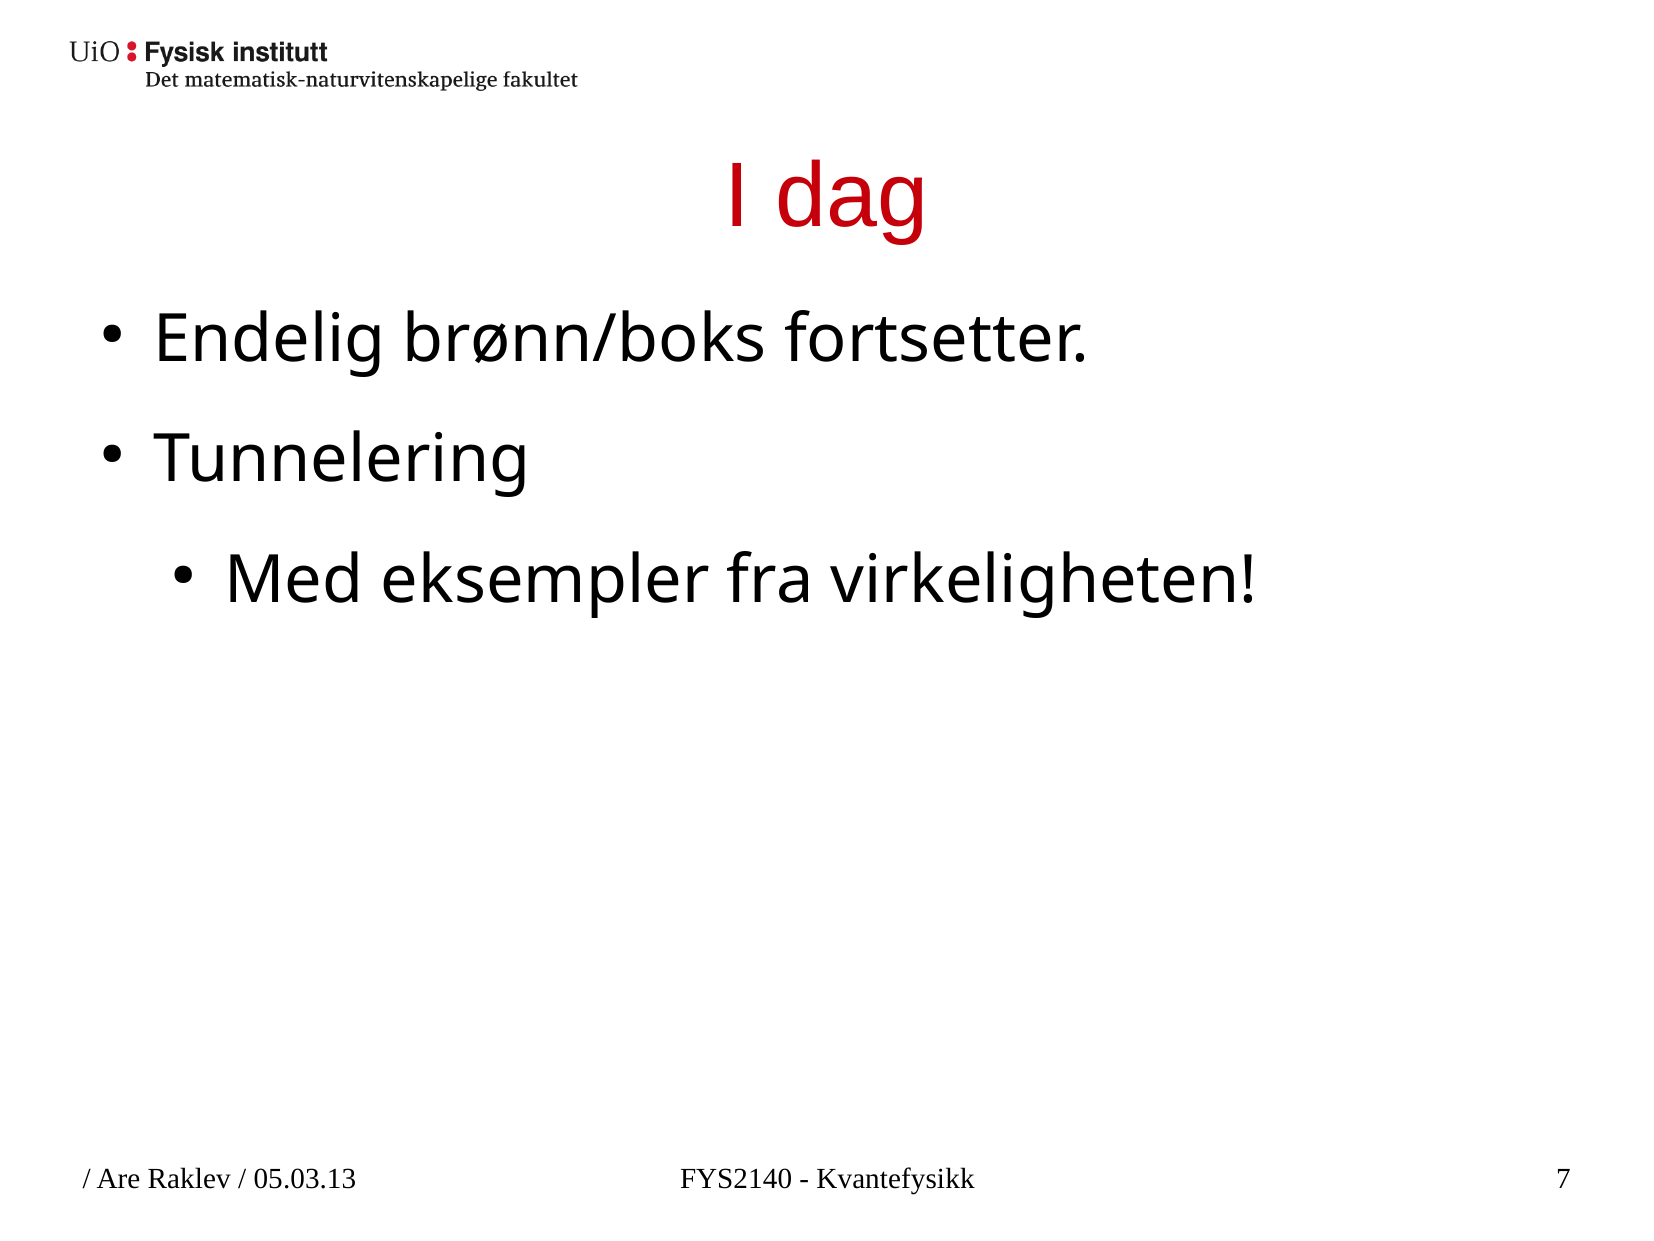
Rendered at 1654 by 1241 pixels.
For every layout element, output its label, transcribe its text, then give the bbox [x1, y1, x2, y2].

list Endelig brønn/boks fortsetter. Tunnelering Med eksempler fra virkeligheten! [82, 290, 1571, 1094]
picture [68, 37, 581, 93]
title I dag [82, 90, 1571, 290]
